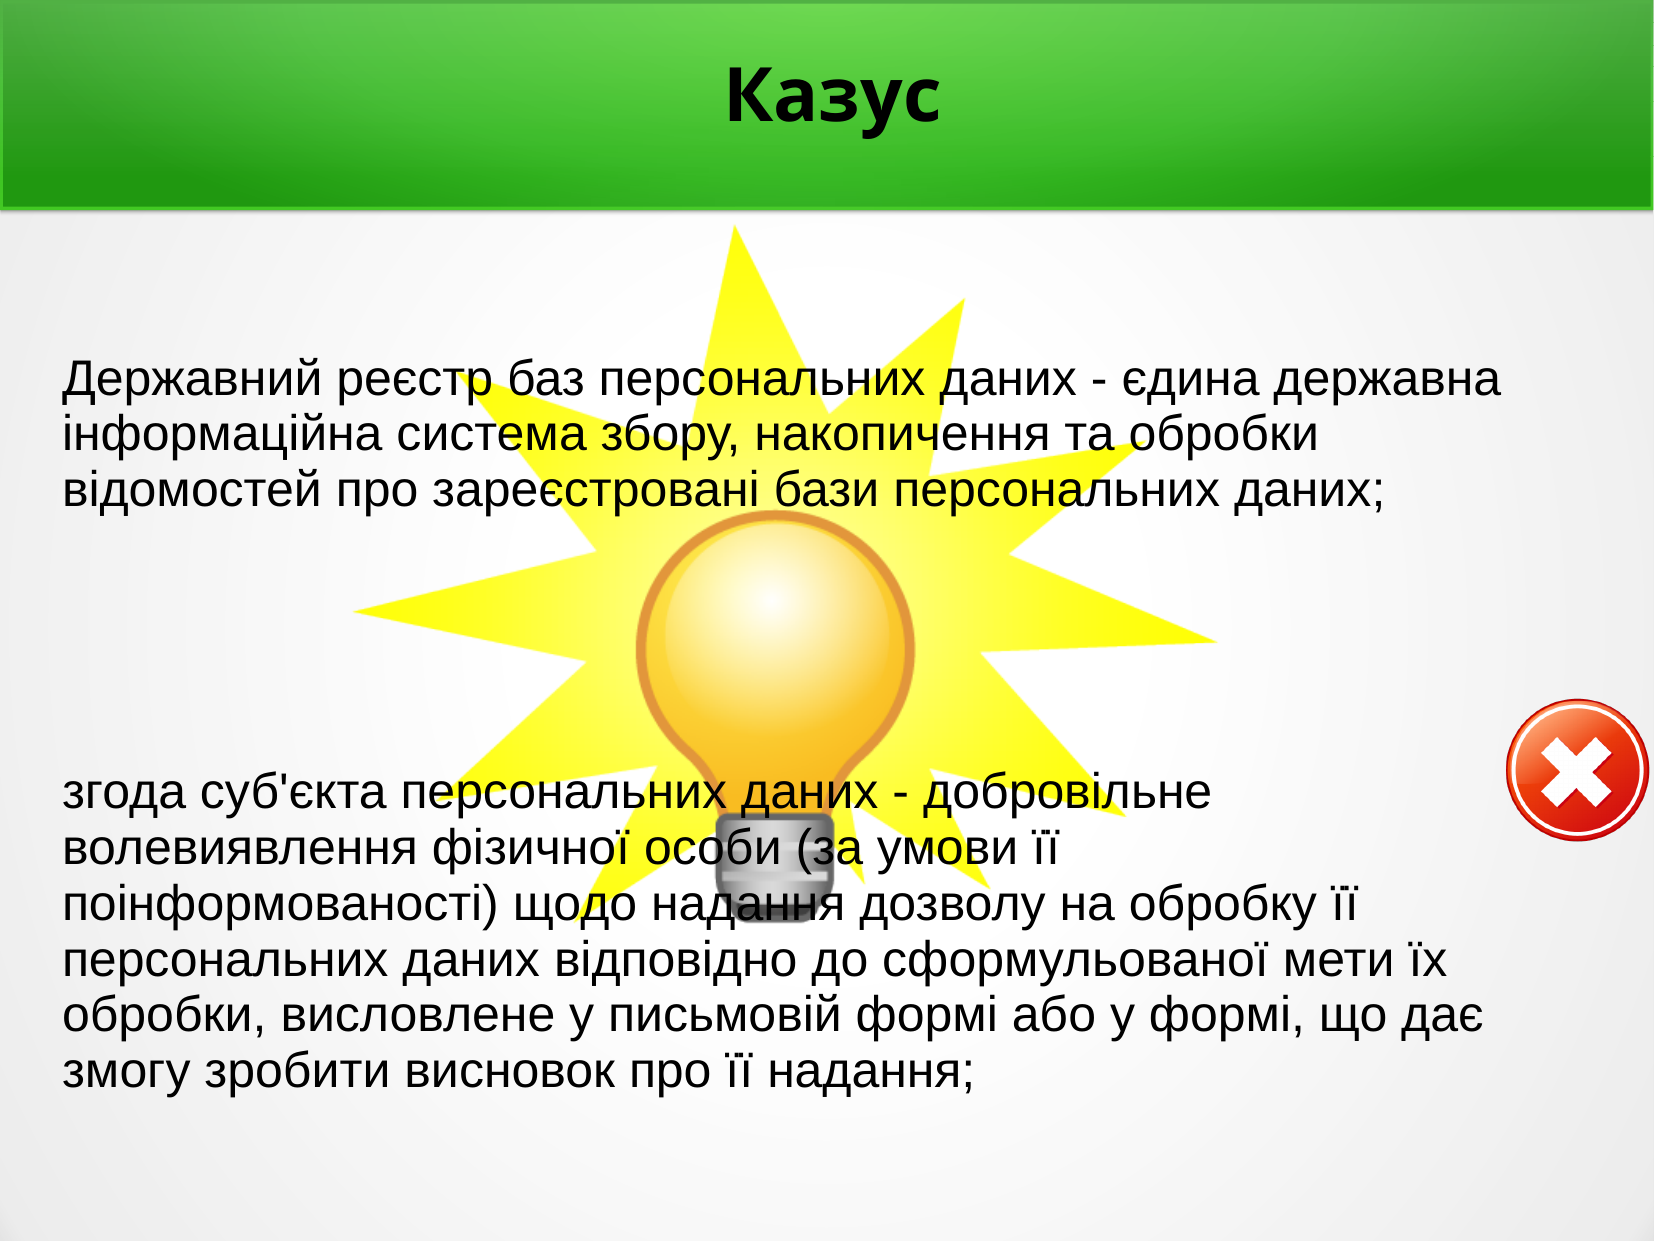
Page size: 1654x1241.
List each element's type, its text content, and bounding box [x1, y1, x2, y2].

picture [1478, 661, 1654, 860]
picture [297, 569, 1274, 714]
picture [297, 85, 1274, 342]
text_box Державний реєстр баз персональних даних - єдина державна інформаційна система збору, накопичення та обробки відомостей про зареєстровані бази персональних даних; [47, 342, 1541, 569]
text_box Казус [602, 35, 1063, 150]
text_box згода суб'єкта персональних даних - добровільне волевиявлення фізичної особи (за умови її поінформованості) щодо надання дозволу на обробку її персональних даних відповідно до сформульованої мети їх обробки, висловлене у письмовій формі або у формі, що дає змогу зробити висновок про її надання; [47, 714, 1512, 1109]
